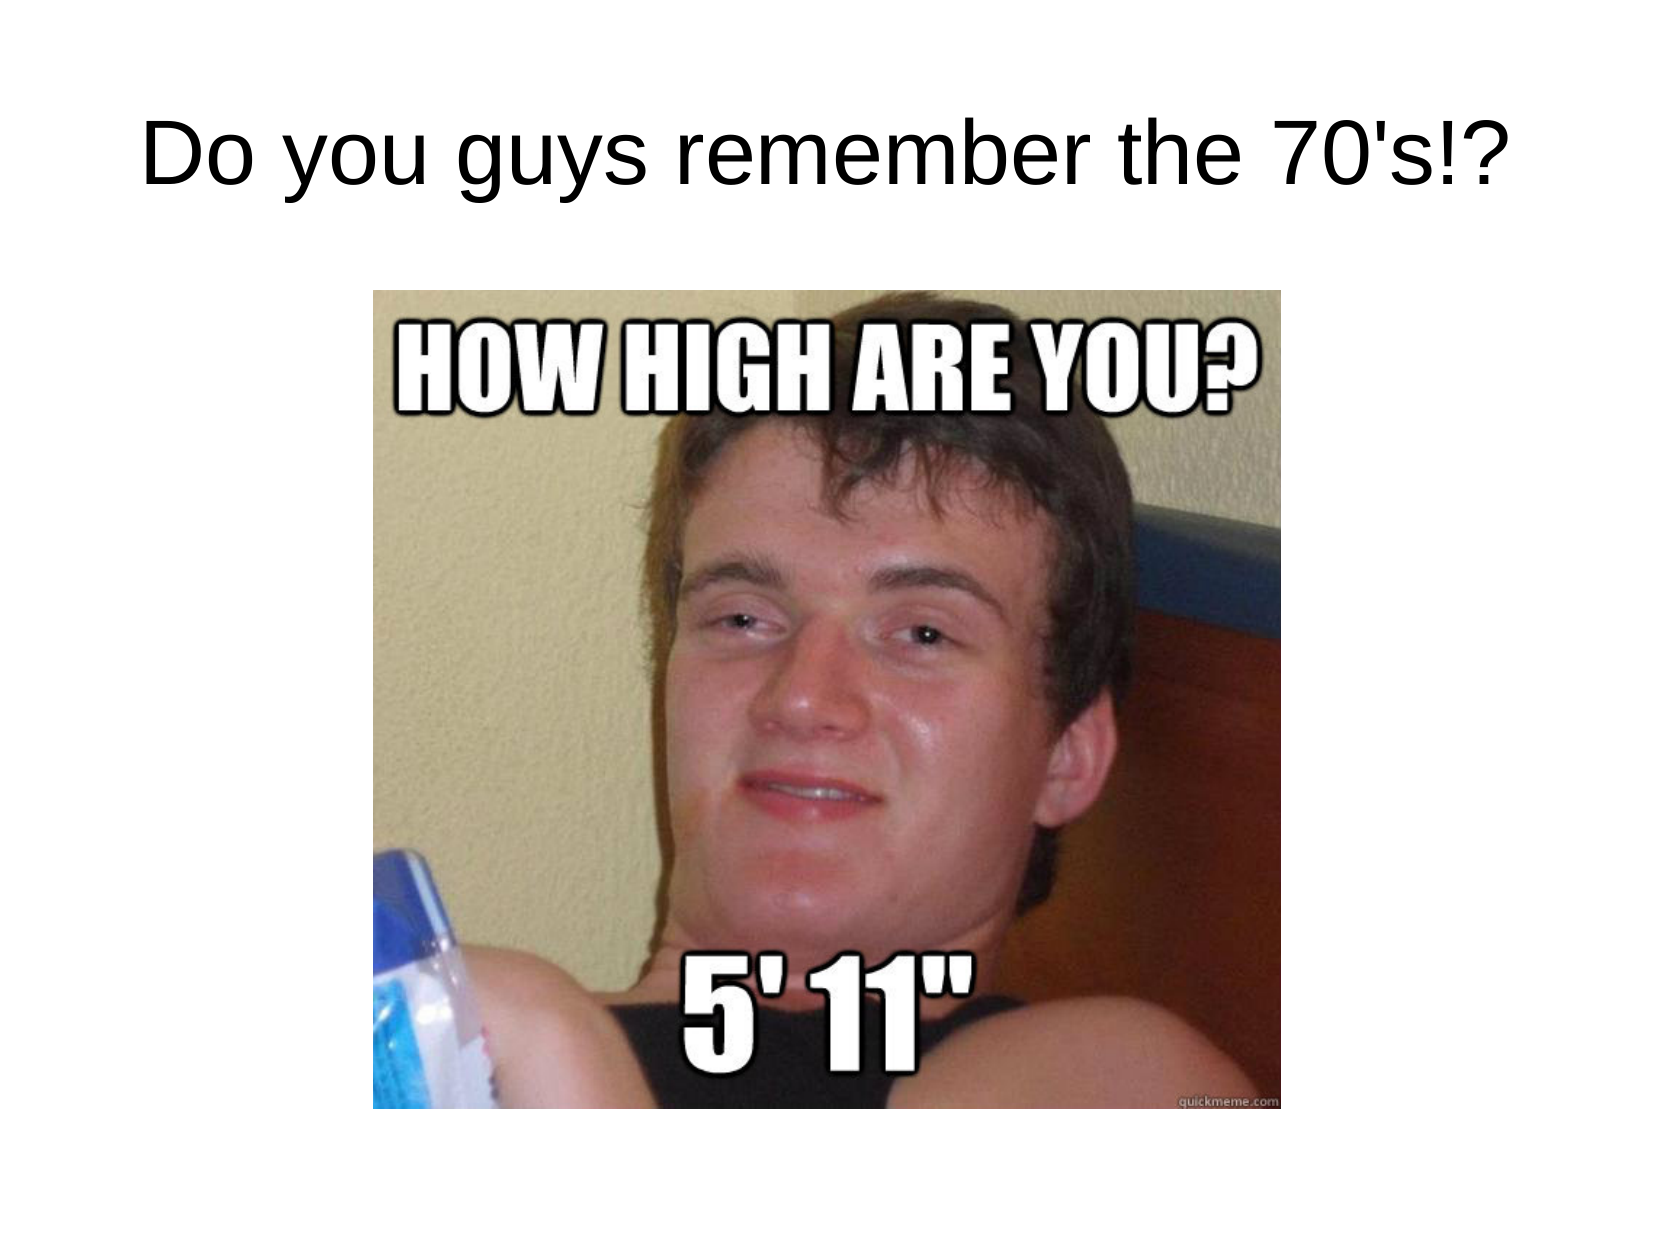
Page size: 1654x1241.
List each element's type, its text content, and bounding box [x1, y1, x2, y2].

picture [373, 290, 1281, 1109]
title Do you guys remember the 70's!? [82, 49, 1571, 257]
